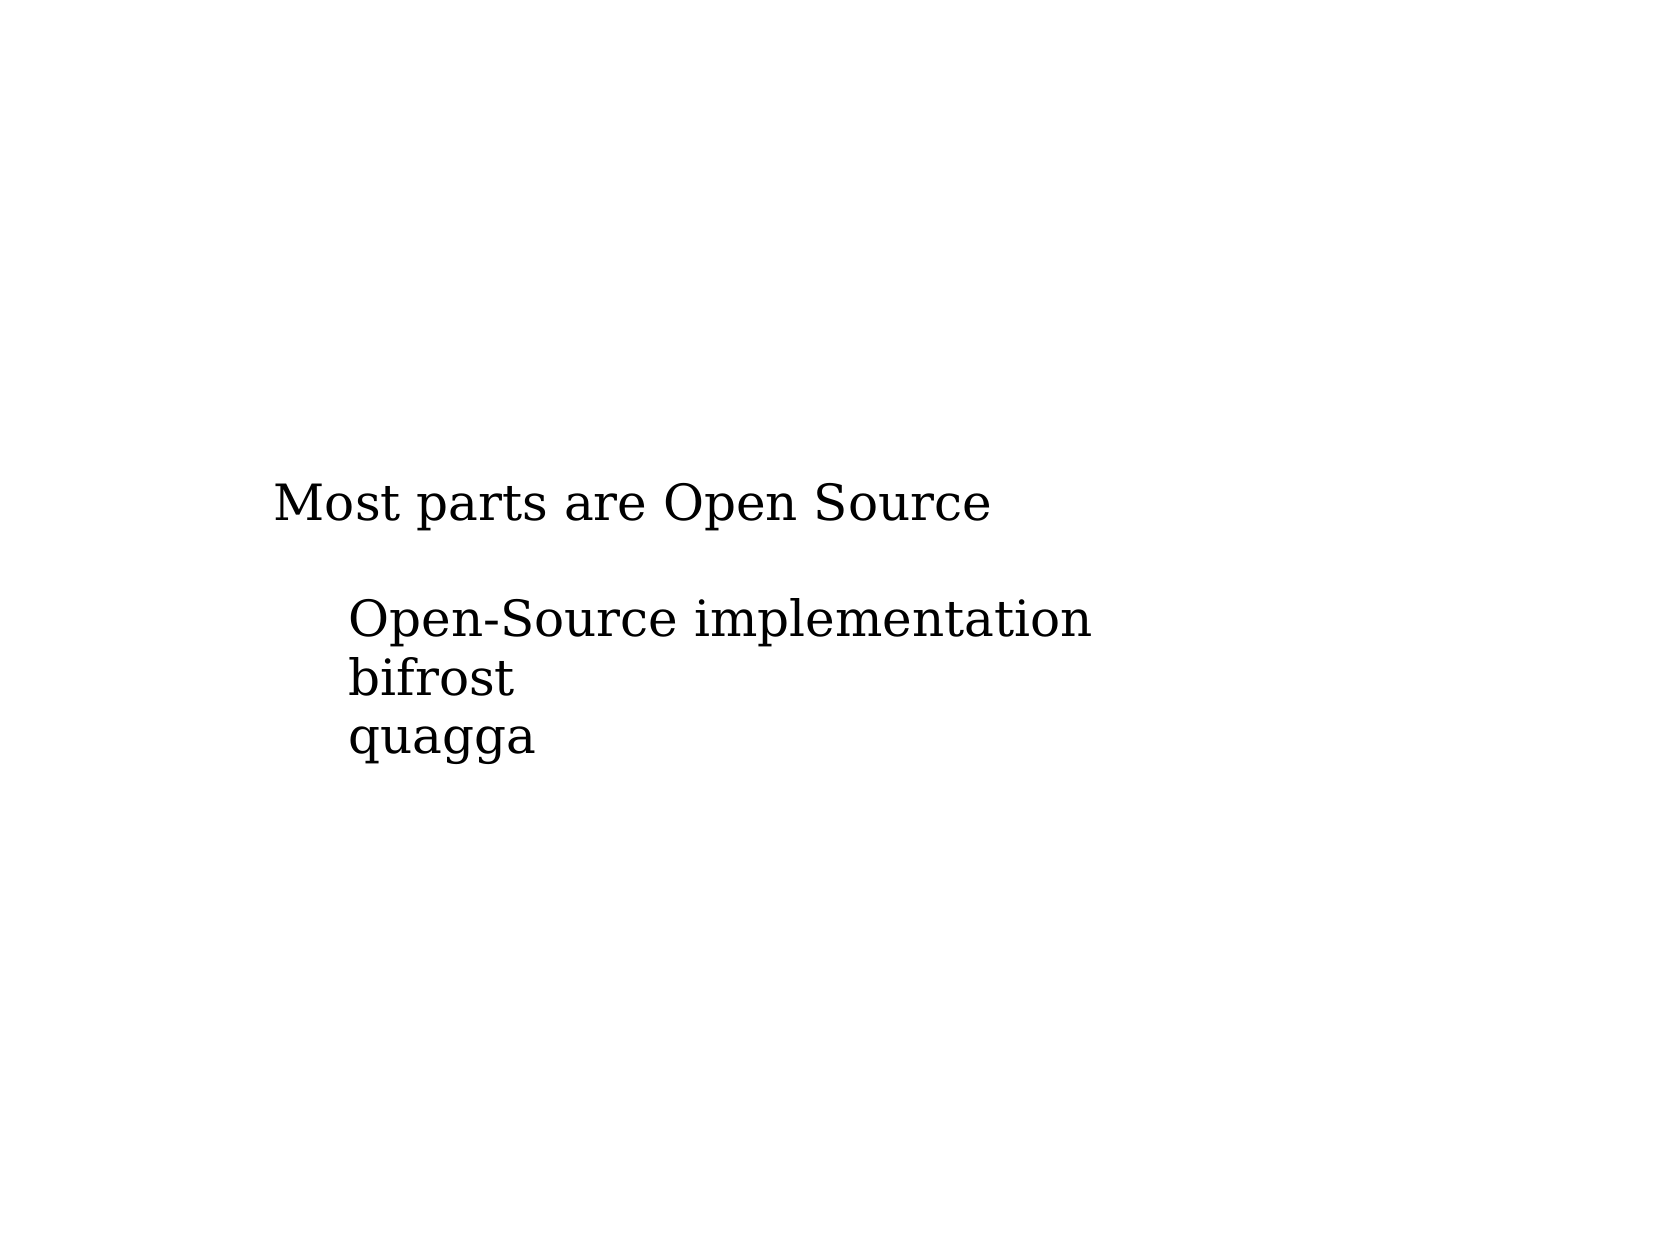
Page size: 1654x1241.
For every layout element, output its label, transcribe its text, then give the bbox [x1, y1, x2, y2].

text_box Most parts are Open Source Open-Source implementation bifrost quagga [273, 240, 1444, 1118]
